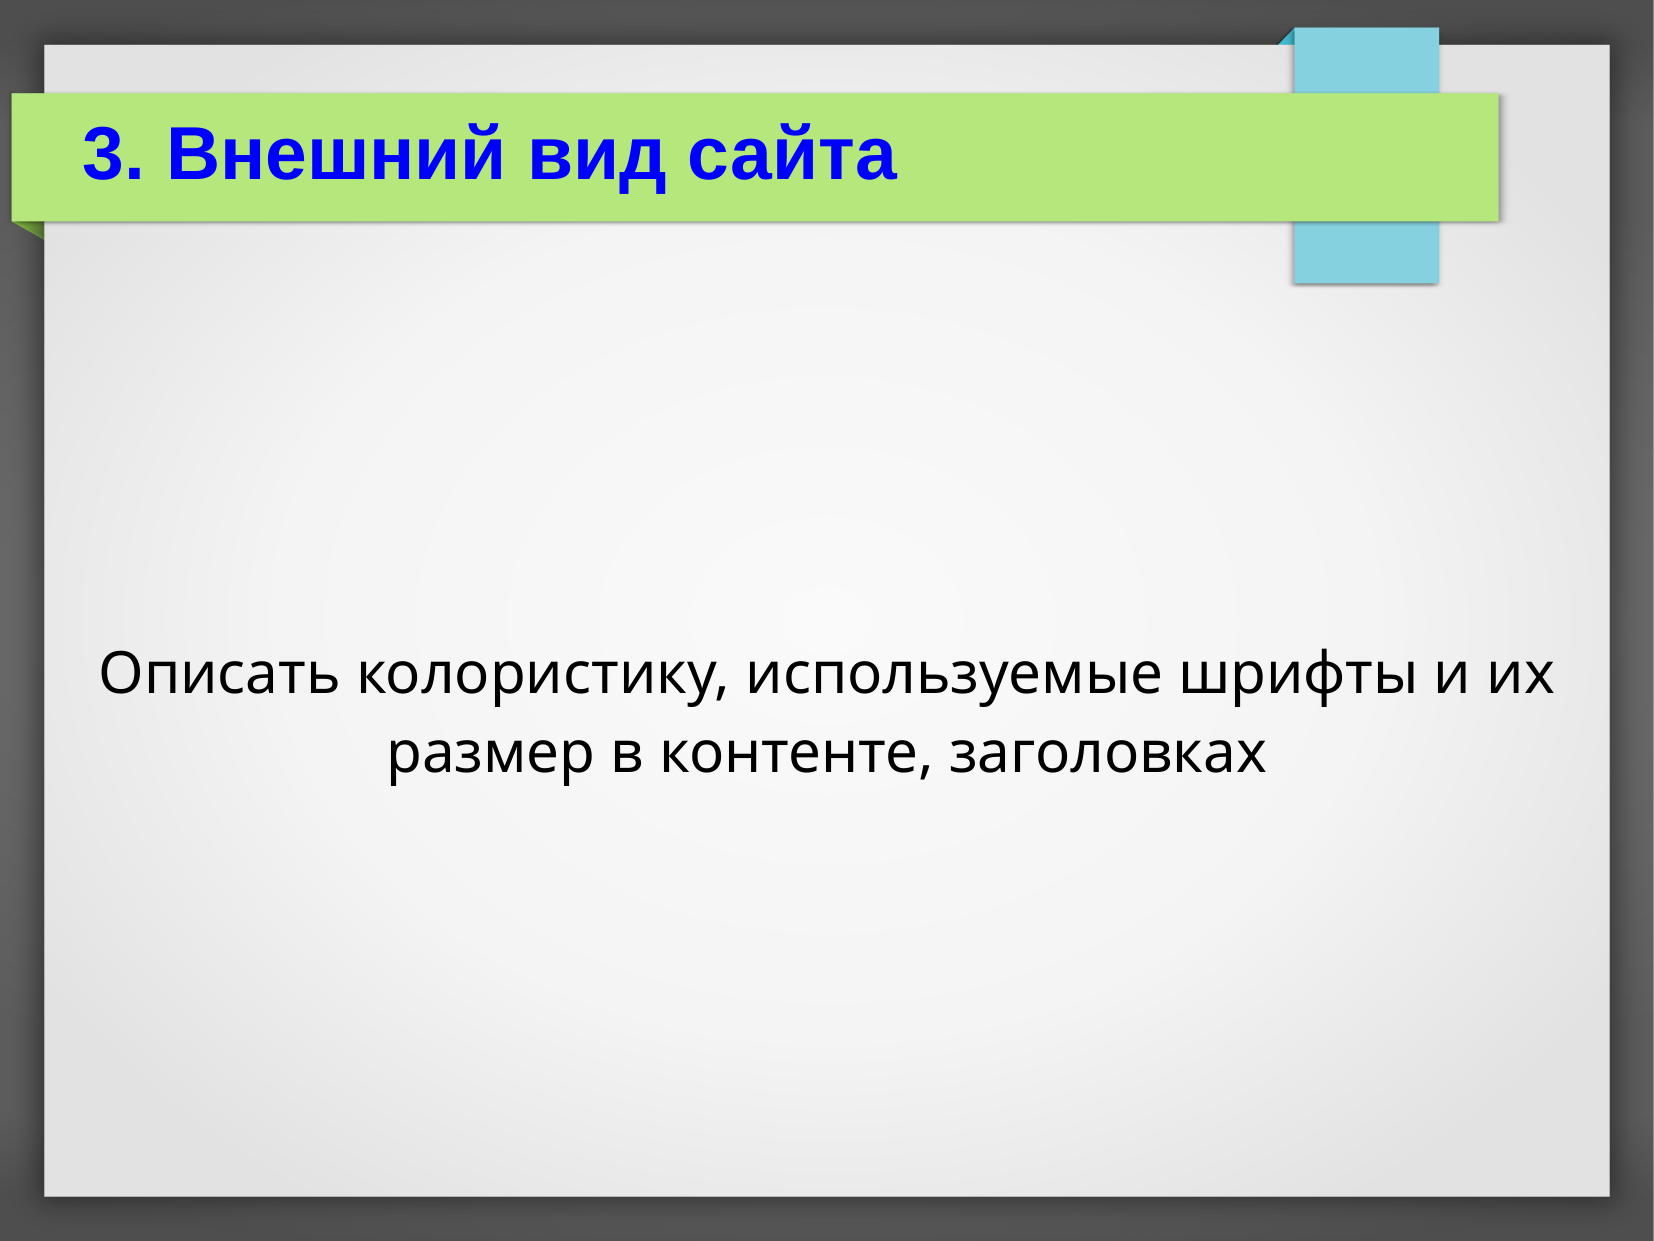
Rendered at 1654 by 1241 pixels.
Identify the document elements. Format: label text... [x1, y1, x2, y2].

subtitle Описать колористику, используемые шрифты и их размер в контенте, заголовках [59, 295, 1595, 1182]
title 3. Внешний вид сайта [82, 94, 1264, 213]
picture [0, 0, 1654, 1241]
